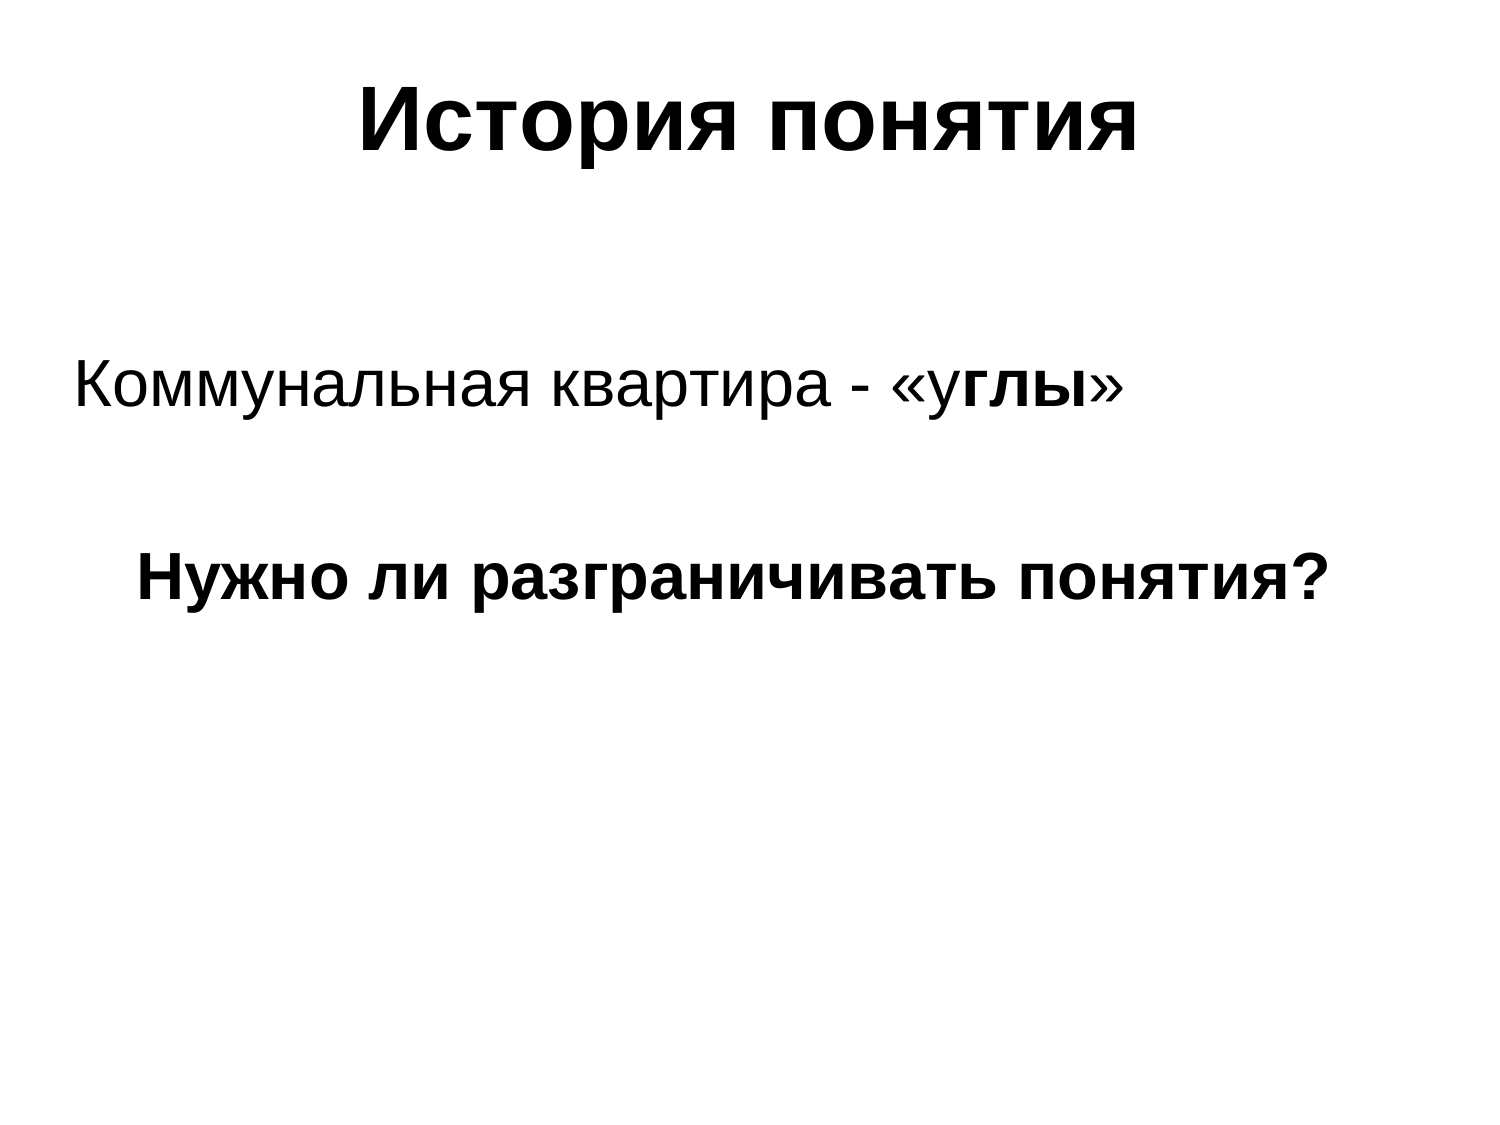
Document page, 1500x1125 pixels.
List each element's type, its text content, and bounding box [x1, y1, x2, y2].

list Коммунальная квартира - «углы» Нужно ли разграничивать понятия? [59, 235, 1410, 979]
title История понятия [75, 43, 1426, 294]
